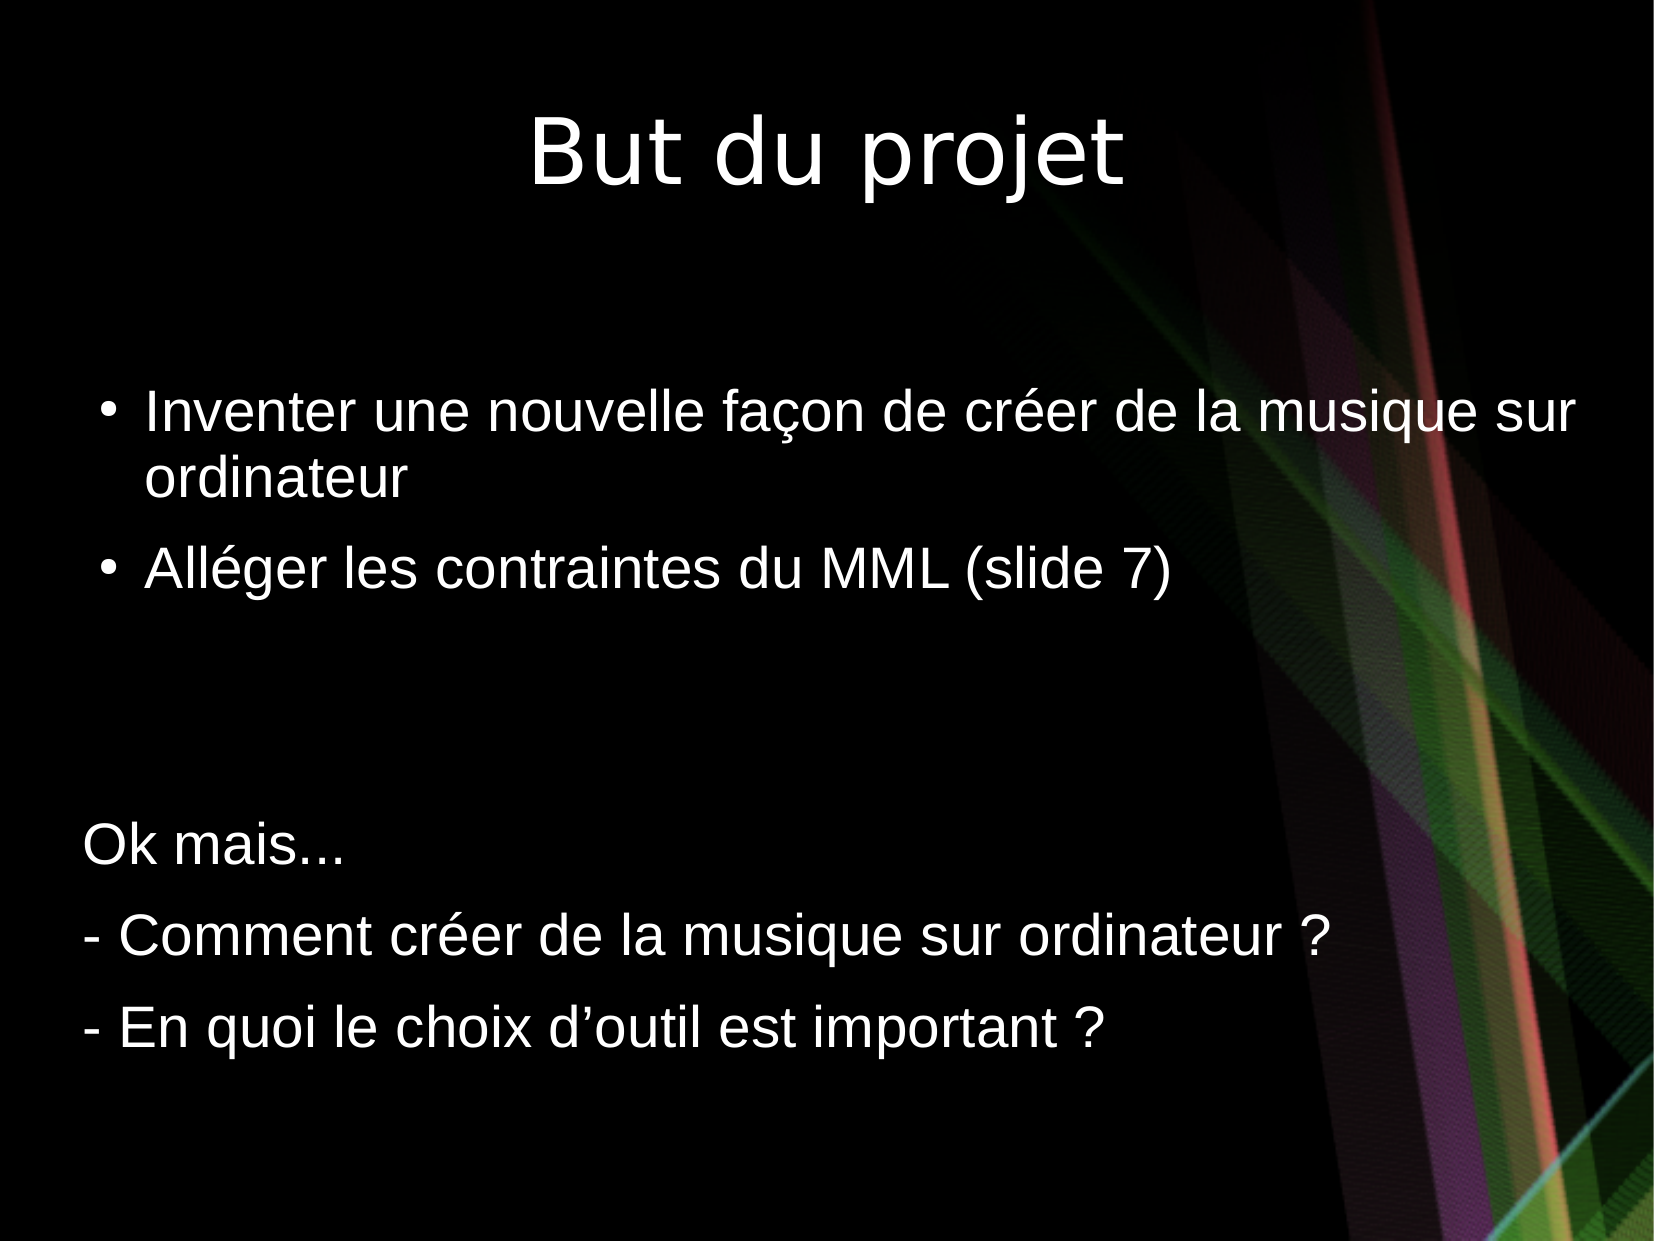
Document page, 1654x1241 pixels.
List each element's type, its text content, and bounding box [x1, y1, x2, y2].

list Inventer une nouvelle façon de créer de la musique sur ordinateur Alléger les contraintes du MML (slide 7) Ok mais... - Comment créer de la musique sur ordinateur ? - En quoi le choix d’outil est important ? [82, 377, 1630, 1063]
title But du projet [82, 49, 1571, 257]
picture [0, 0, 1654, 1241]
